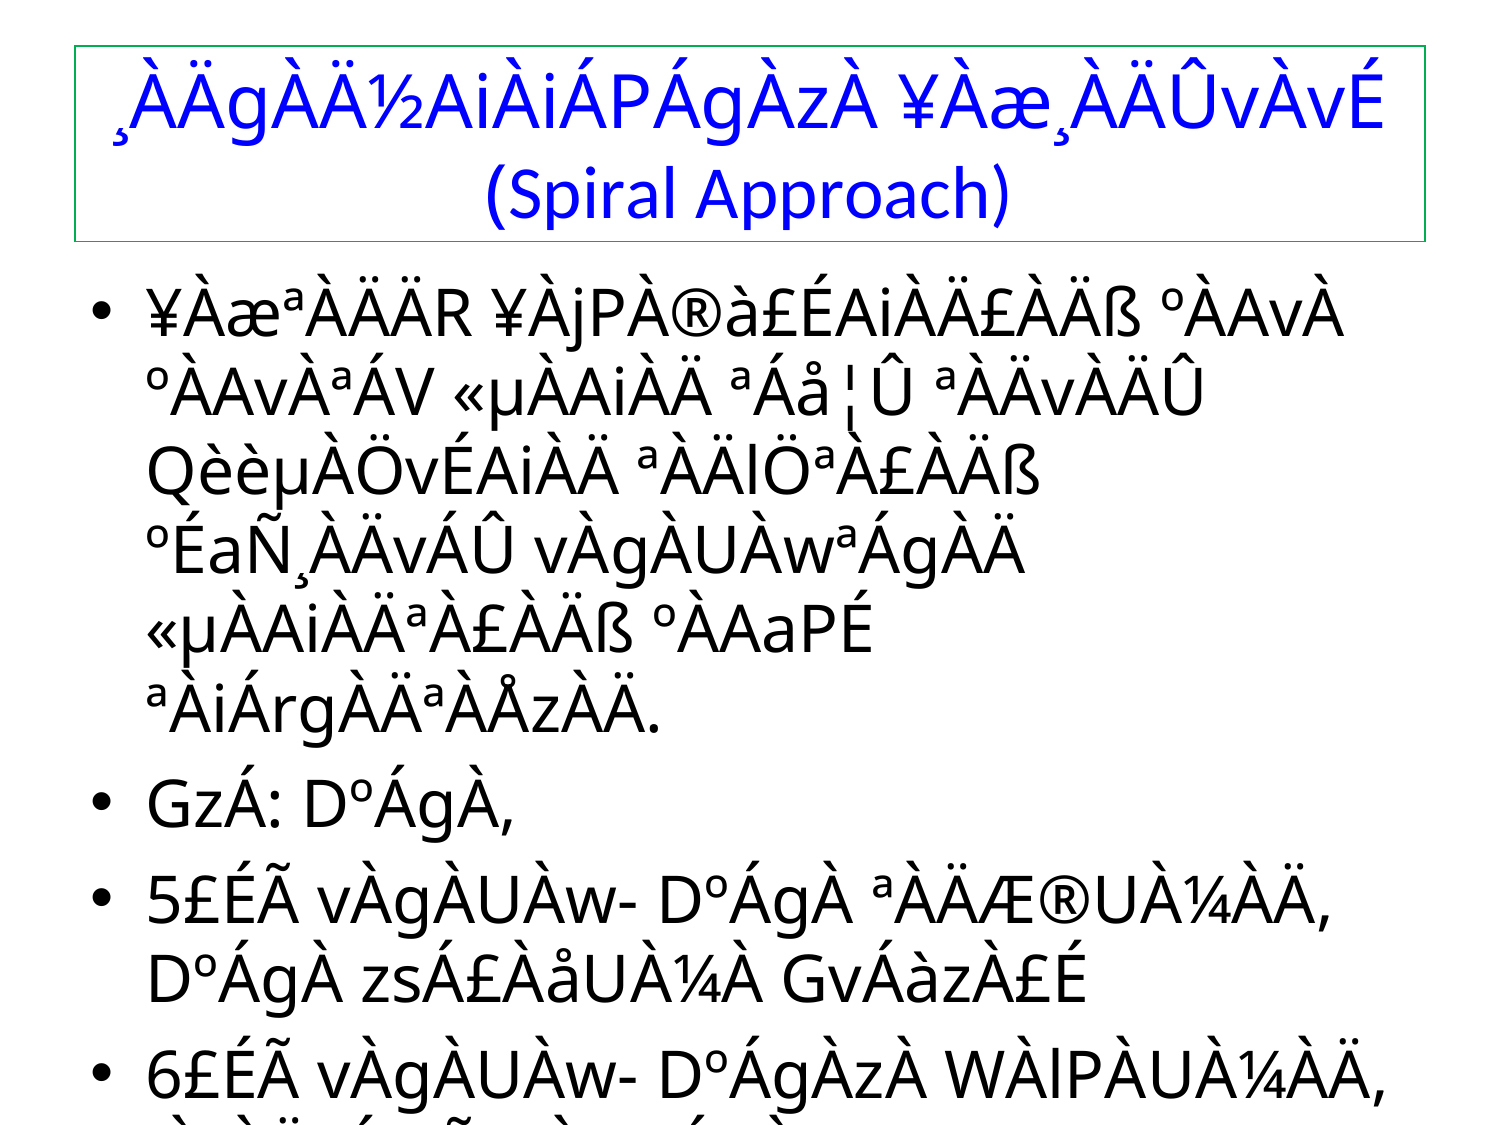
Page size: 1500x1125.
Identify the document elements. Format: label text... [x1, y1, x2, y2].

list ¥ÀæªÀÄÄR ¥ÀjPÀ®à£ÉAiÀÄ£ÀÄß ºÀAvÀ ºÀAvÀªÁV «µÀAiÀÄ ªÁå¦Û ªÀÄvÀÄÛ QèèµÀÖvÉAiÀÄ ªÀÄlÖªÀ£ÀÄß ºÉaÑ¸ÀÄvÁÛ vÀgÀUÀwªÁgÀÄ «µÀAiÀÄªÀ£ÀÄß ºÀAaPÉ ªÀiÁrgÀÄªÀÅzÀÄ. GzÁ: DºÁgÀ, 5£ÉÃ vÀgÀUÀw- DºÁgÀ ªÀÄÆ®UÀ¼ÀÄ, DºÁgÀ zsÁ£ÀåUÀ¼À GvÁàzÀ£É 6£ÉÃ vÀgÀUÀw- DºÁgÀzÀ WÀlPÀUÀ¼ÀÄ, ¸ÀªÀÄvÉÆÃ°vÀ DºÁgÀ... 7£ÉÃ vÀgÀUÀw-¥ÉÆÃµÀPÁA±ÀUÀ¼À «zsÀUÀ¼ÀÄ, ªÀåªÀ¸ÁAiÀÄ «zsÁ£À, ¸ÁªÀAiÀÄªÀ PÀÈ¶ ... [75, 262, 1426, 1006]
title ¸ÀÄgÀÄ½AiÀiÁPÁgÀzÀ ¥Àæ¸ÀÄÛvÀvÉ (Spiral Approach) [75, 49, 1426, 238]
